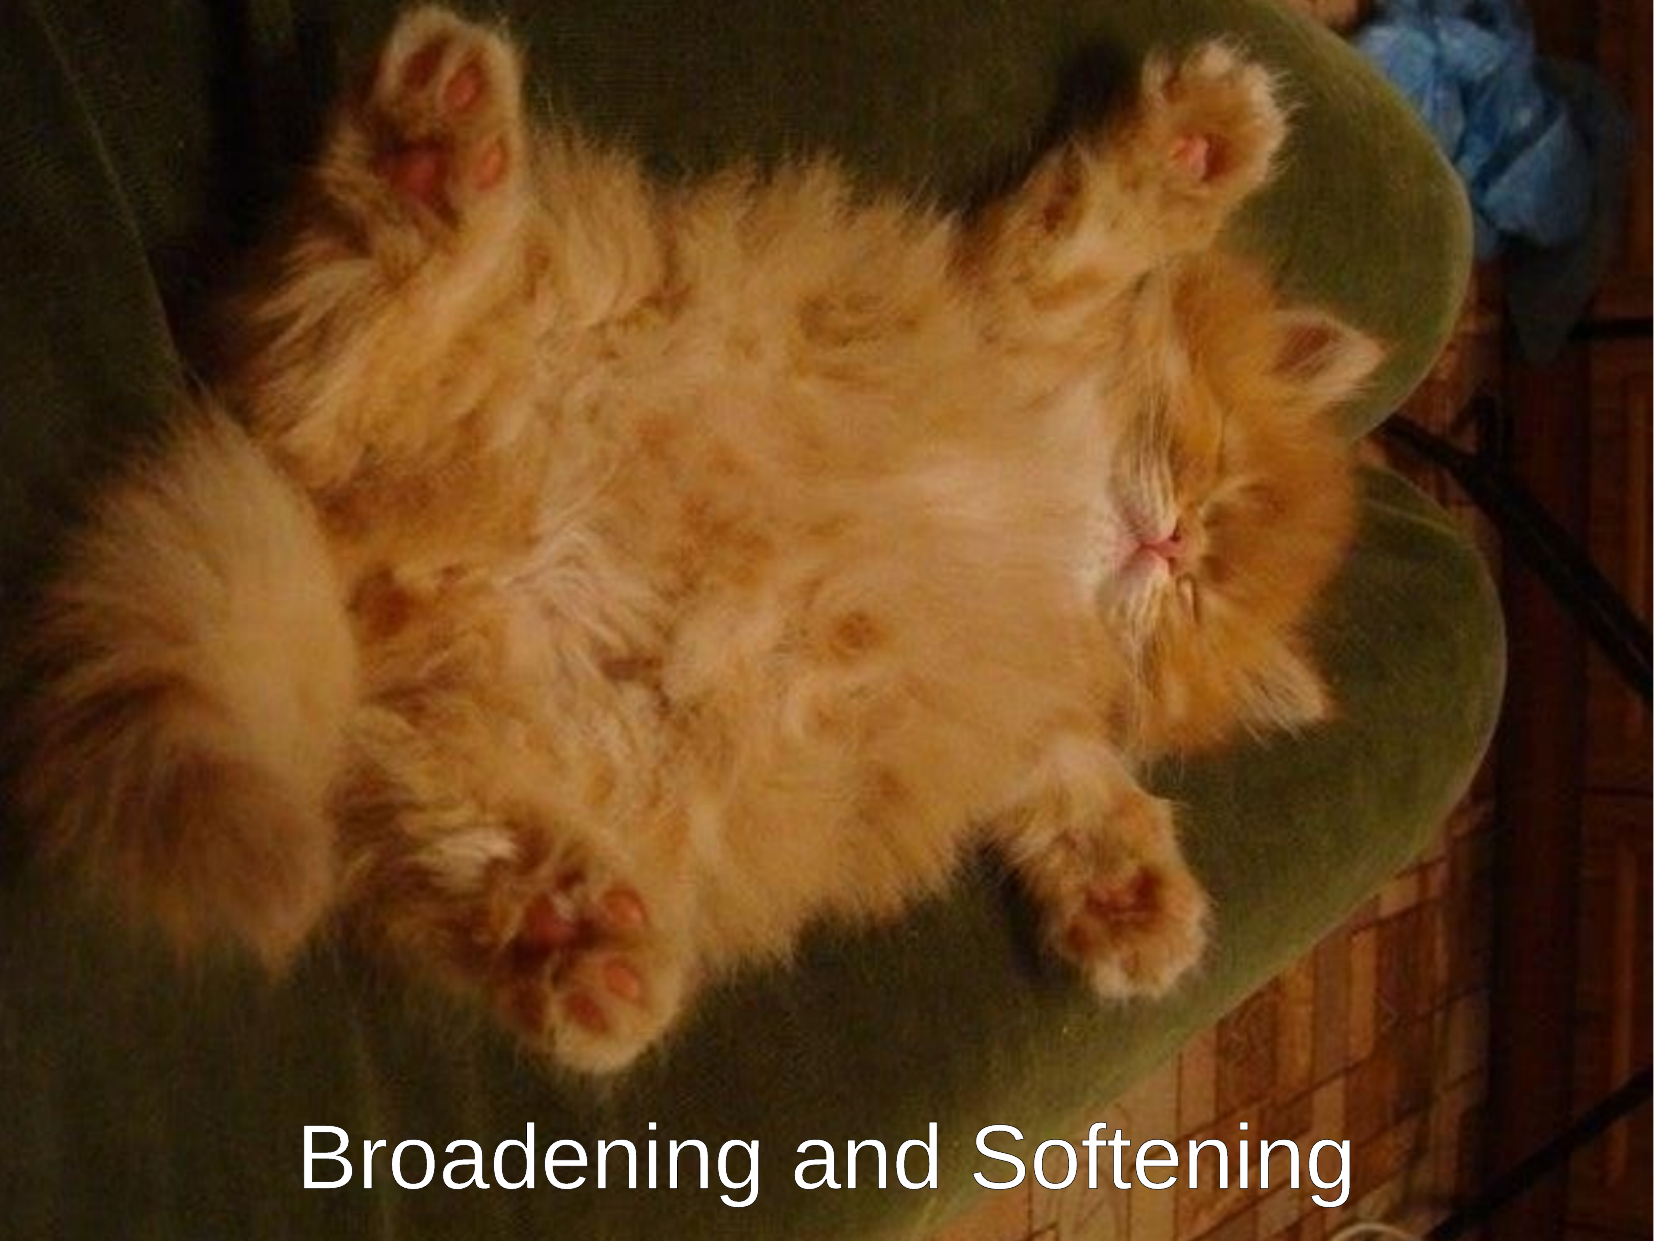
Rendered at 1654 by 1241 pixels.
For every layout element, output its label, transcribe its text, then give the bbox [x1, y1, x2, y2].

picture [0, 0, 1654, 1241]
title Broadening and Softening [82, 1053, 1571, 1241]
